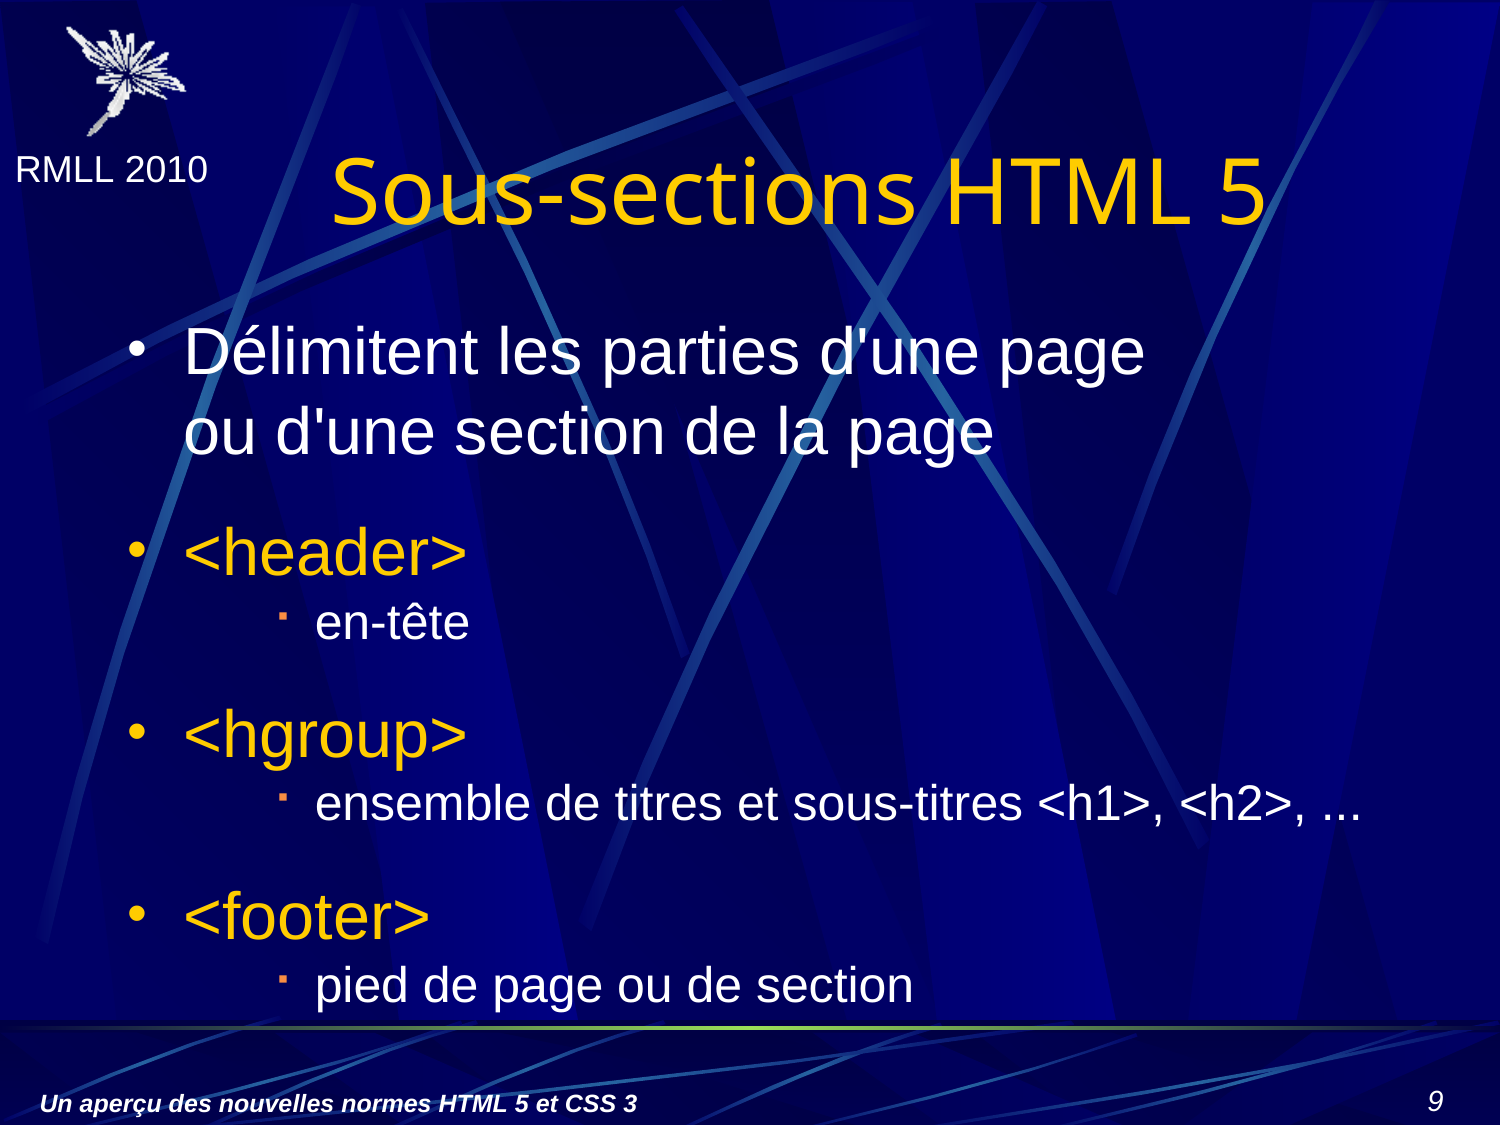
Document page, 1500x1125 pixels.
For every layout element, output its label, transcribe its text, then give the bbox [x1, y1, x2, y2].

picture [62, 24, 188, 138]
title Sous-sections HTML 5 [224, 87, 1375, 288]
list Délimitent les parties d'une page ou d'une section de la page <header> en-tête <hgroup> ensemble de titres et sous-titres <h1>, <h2>, ... <footer> pied de page ou de section [112, 299, 1388, 1021]
